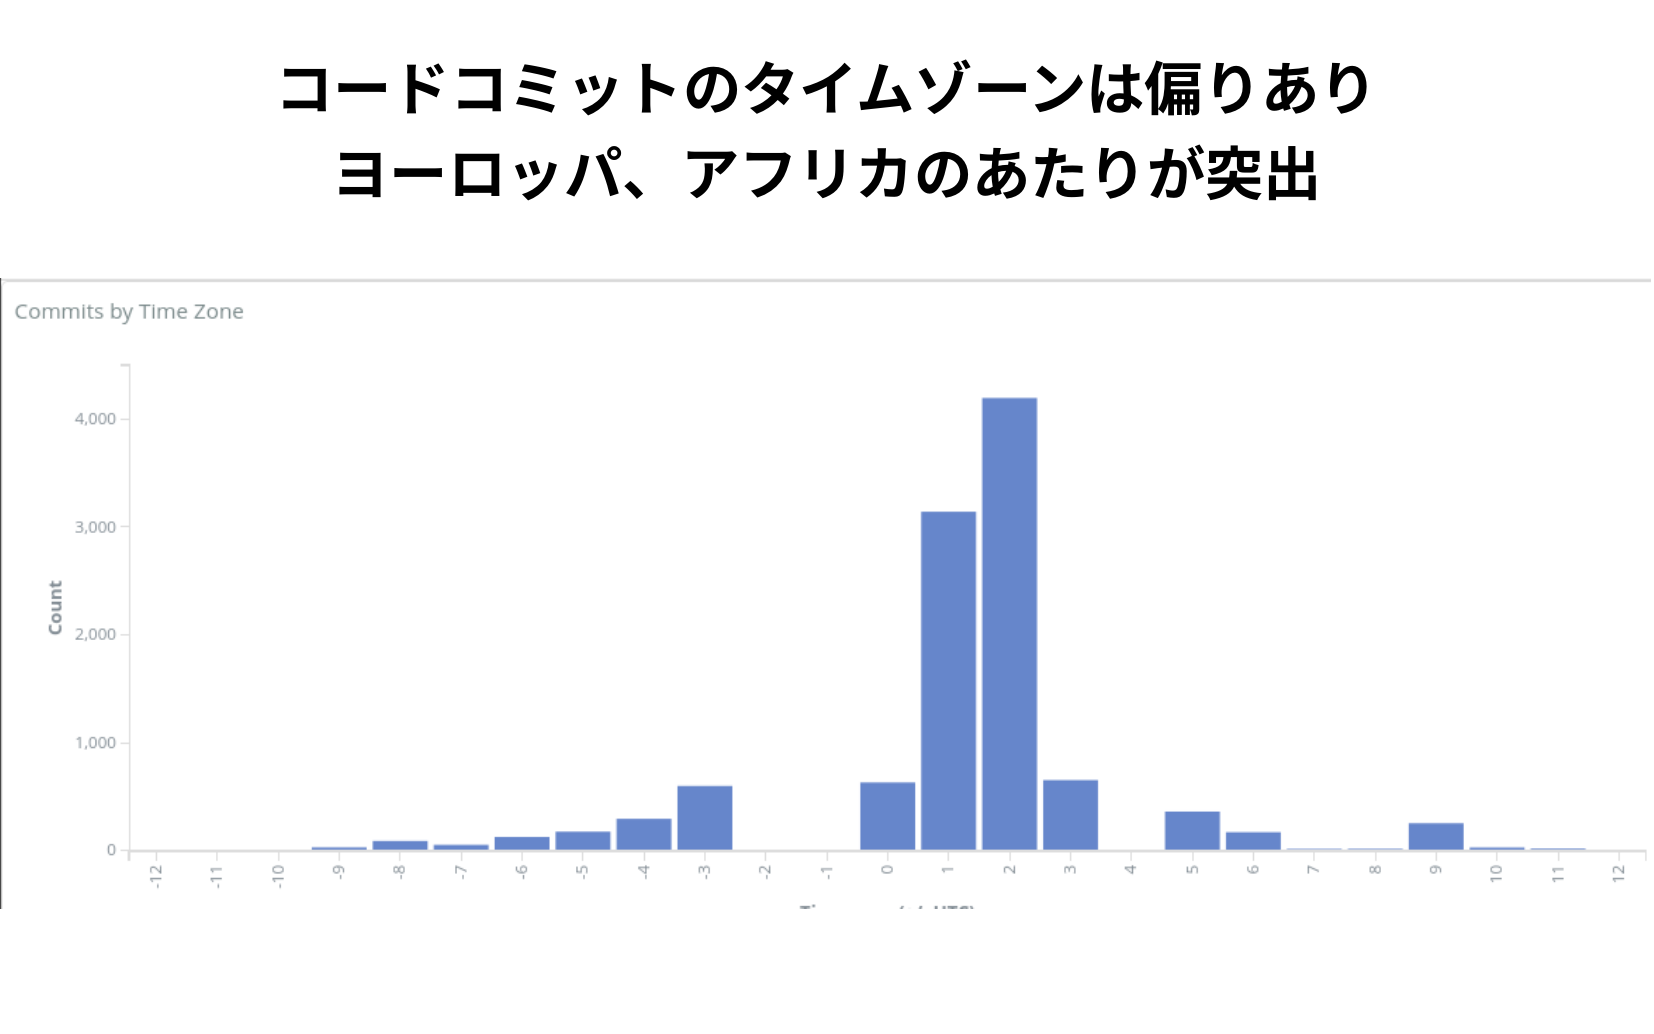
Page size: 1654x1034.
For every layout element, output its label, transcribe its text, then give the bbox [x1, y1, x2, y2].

picture [0, 278, 1651, 909]
title コードコミットのタイムゾーンは偏りあり ヨーロッパ、アフリカのあたりが突出 [82, 41, 1571, 214]
